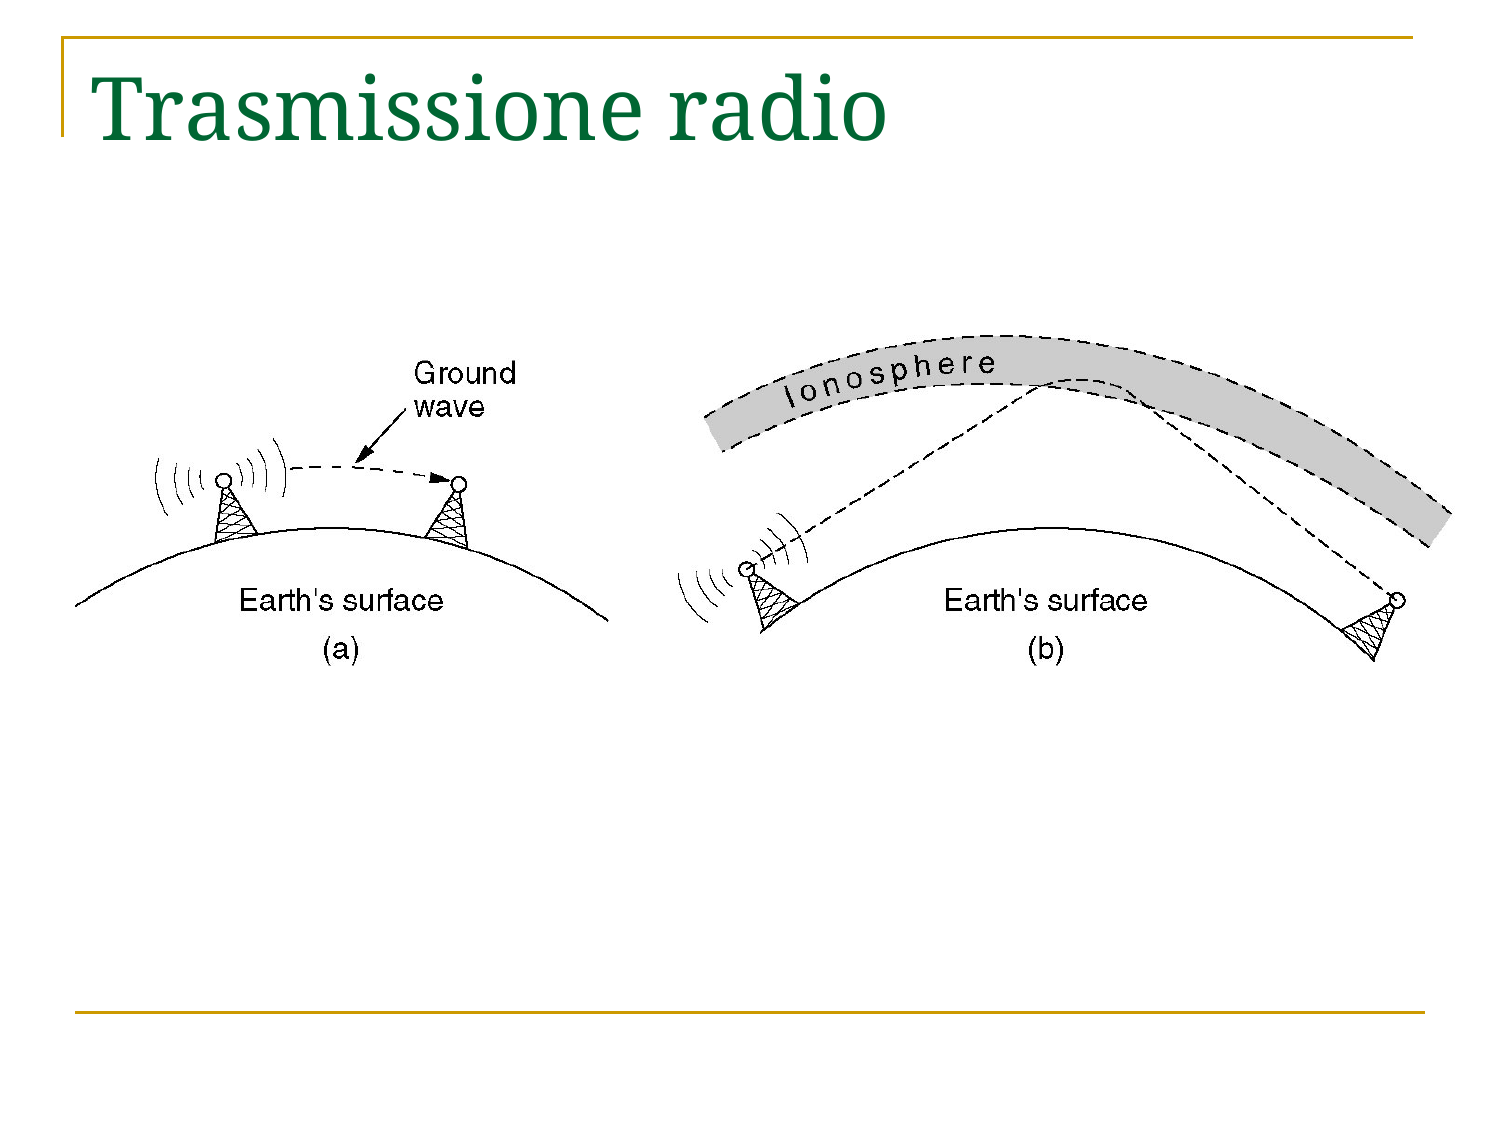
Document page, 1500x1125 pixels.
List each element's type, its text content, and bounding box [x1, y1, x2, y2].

title Trasmissione radio [75, 45, 1426, 233]
picture [75, 335, 1471, 666]
